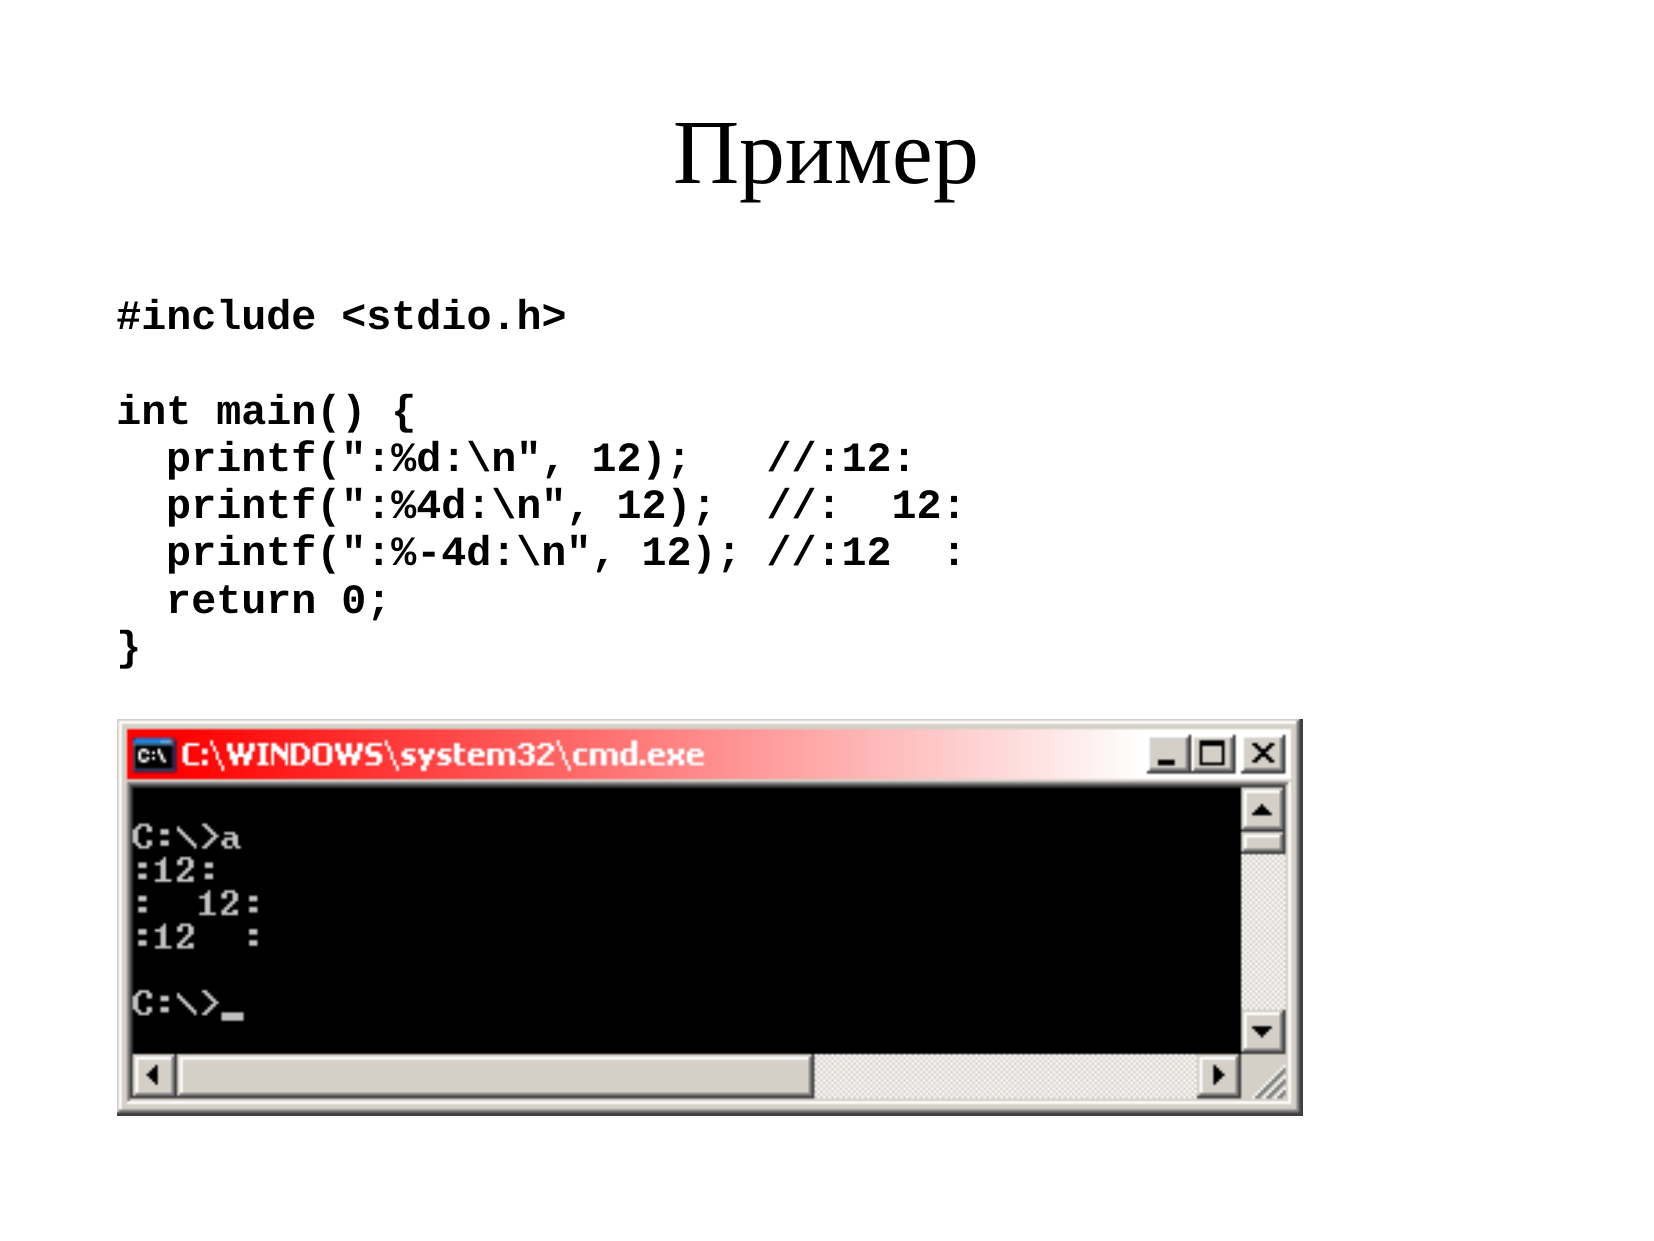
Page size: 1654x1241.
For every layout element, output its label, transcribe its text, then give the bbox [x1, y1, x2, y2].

title Пример [82, 49, 1571, 257]
text_box #include <stdio.h> int main() { printf(":%d:\n", 12); //:12: printf(":%4d:\n", 12); //: 12: printf(":%-4d:\n", 12); //:12 : return 0; } [101, 287, 1654, 733]
picture [117, 719, 1303, 1116]
